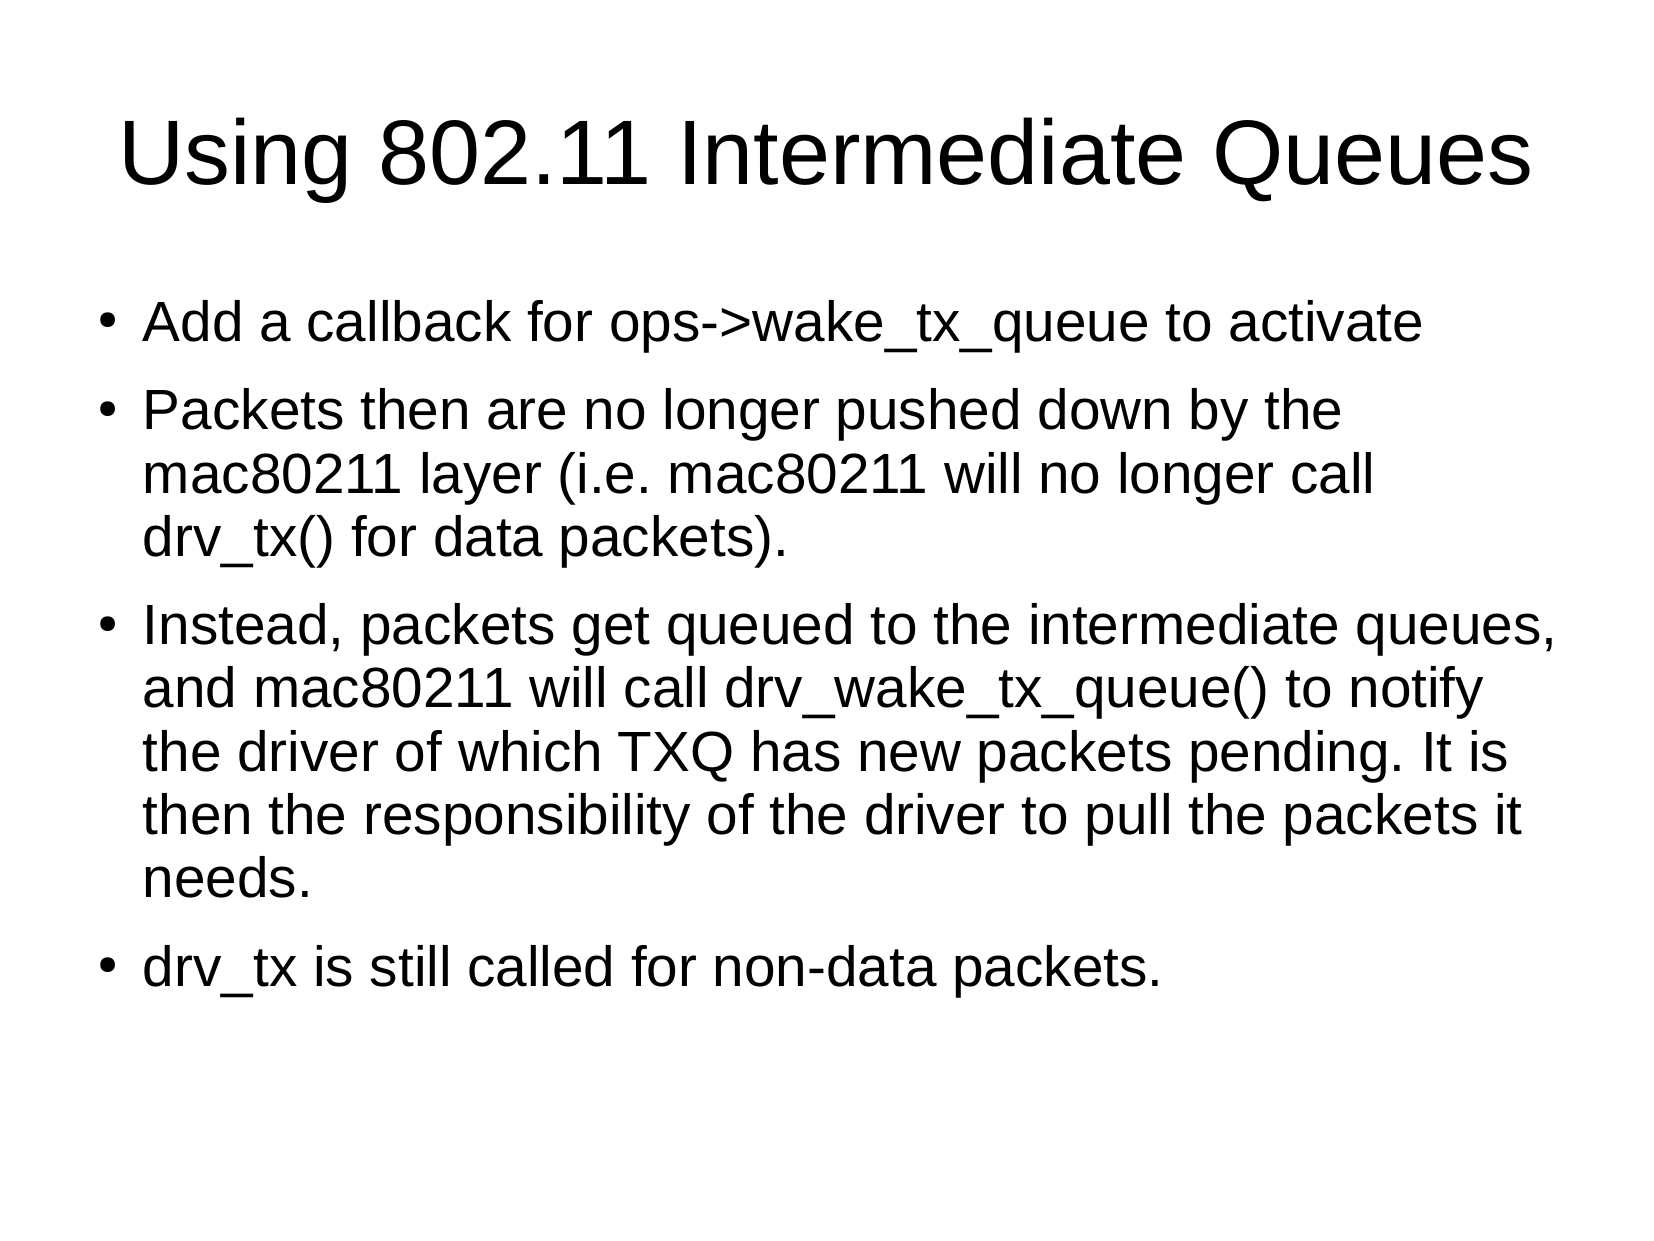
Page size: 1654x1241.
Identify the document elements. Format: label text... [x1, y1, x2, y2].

title Using 802.11 Intermediate Queues [82, 49, 1571, 257]
list Add a callback for ops->wake_tx_queue to activate Packets then are no longer pushed down by the mac80211 layer (i.e. mac80211 will no longer call drv_tx() for data packets). Instead, packets get queued to the intermediate queues, and mac80211 will call drv_wake_tx_queue() to notify the driver of which TXQ has new packets pending. It is then the responsibility of the driver to pull the packets it needs. drv_tx is still called for non-data packets. [82, 290, 1571, 1010]
